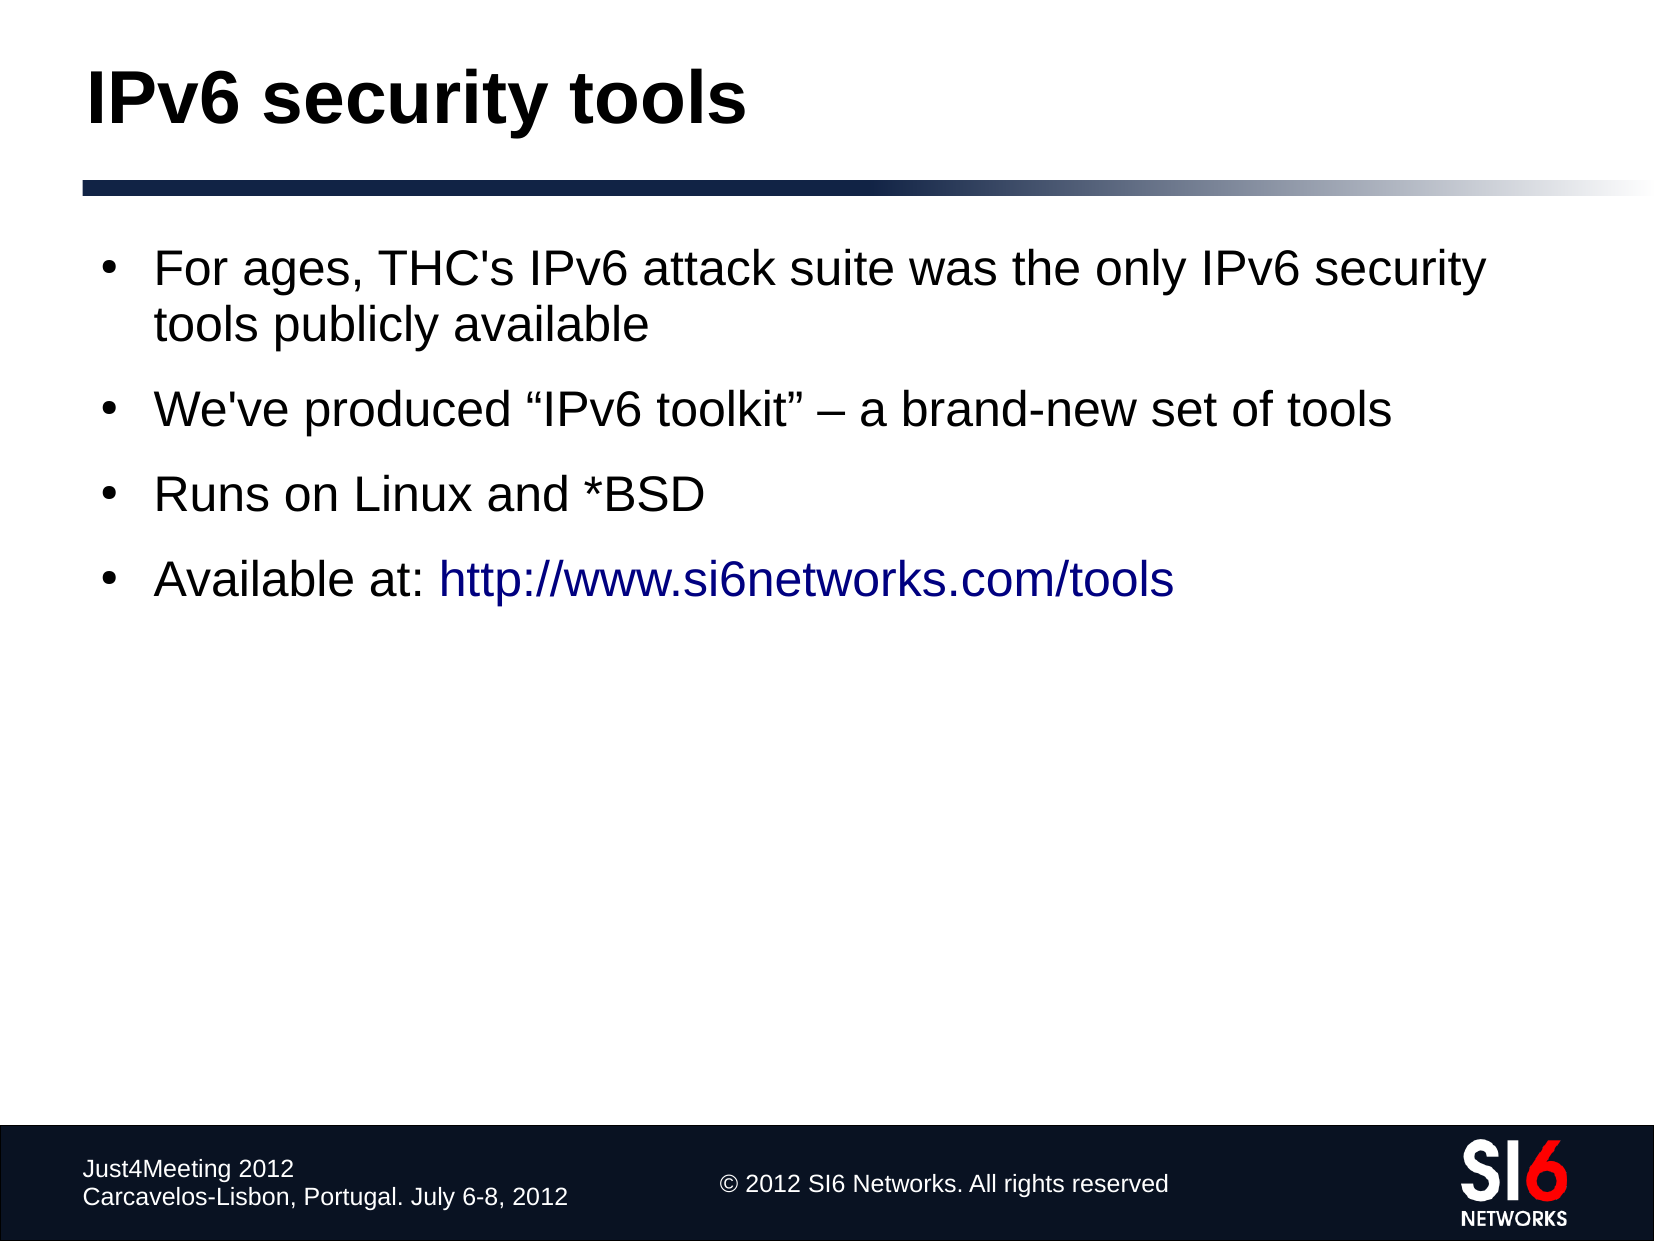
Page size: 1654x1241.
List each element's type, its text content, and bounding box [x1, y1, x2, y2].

title IPv6 security tools [86, 30, 1576, 166]
list For ages, THC's IPv6 attack suite was the only IPv6 security tools publicly available We've produced “IPv6 toolkit” – a brand-new set of tools Runs on Linux and *BSD Available at: http://www.si6networks.com/tools [82, 240, 1571, 1059]
picture [1461, 1139, 1567, 1226]
